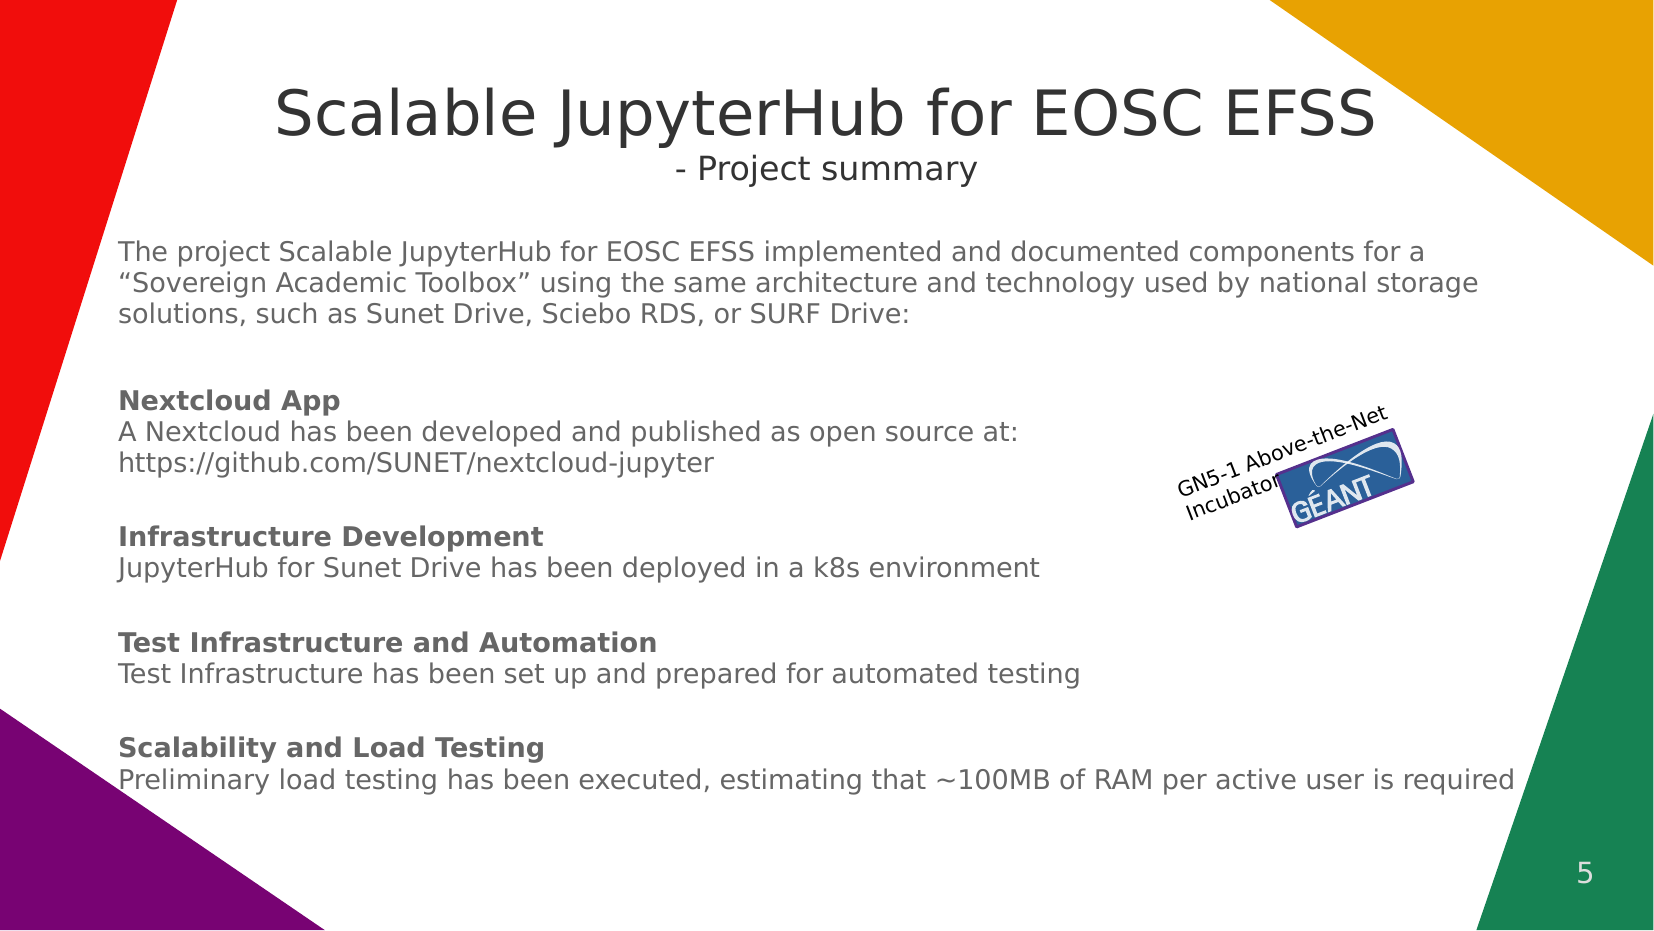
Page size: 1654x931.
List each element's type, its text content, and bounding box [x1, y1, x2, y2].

picture [1276, 429, 1414, 527]
title Scalable JupyterHub for EOSC EFSS - Project summary [118, 59, 1536, 207]
list The project Scalable JupyterHub for EOSC EFSS implemented and documented components for a “Sovereign Academic Toolbox” using the same architecture and technology used by national storage solutions, such as Sunet Drive, Sciebo RDS, or SURF Drive: Nextcloud App A Nextcloud has been developed and published as open source at: https://github.com/SUNET/nextcloud-jupyter Infrastructure Development JupyterHub for Sunet Drive has been deployed in a k8s environment Test Infrastructure and Automation Test Infrastructure has been set up and prepared for automated testing Scalability and Load Testing Preliminary load testing has been executed, estimating that ~100MB of RAM per active user is required [118, 236, 1536, 827]
text_box GN5-1 Above-the-Net Incubator [1157, 349, 1506, 516]
